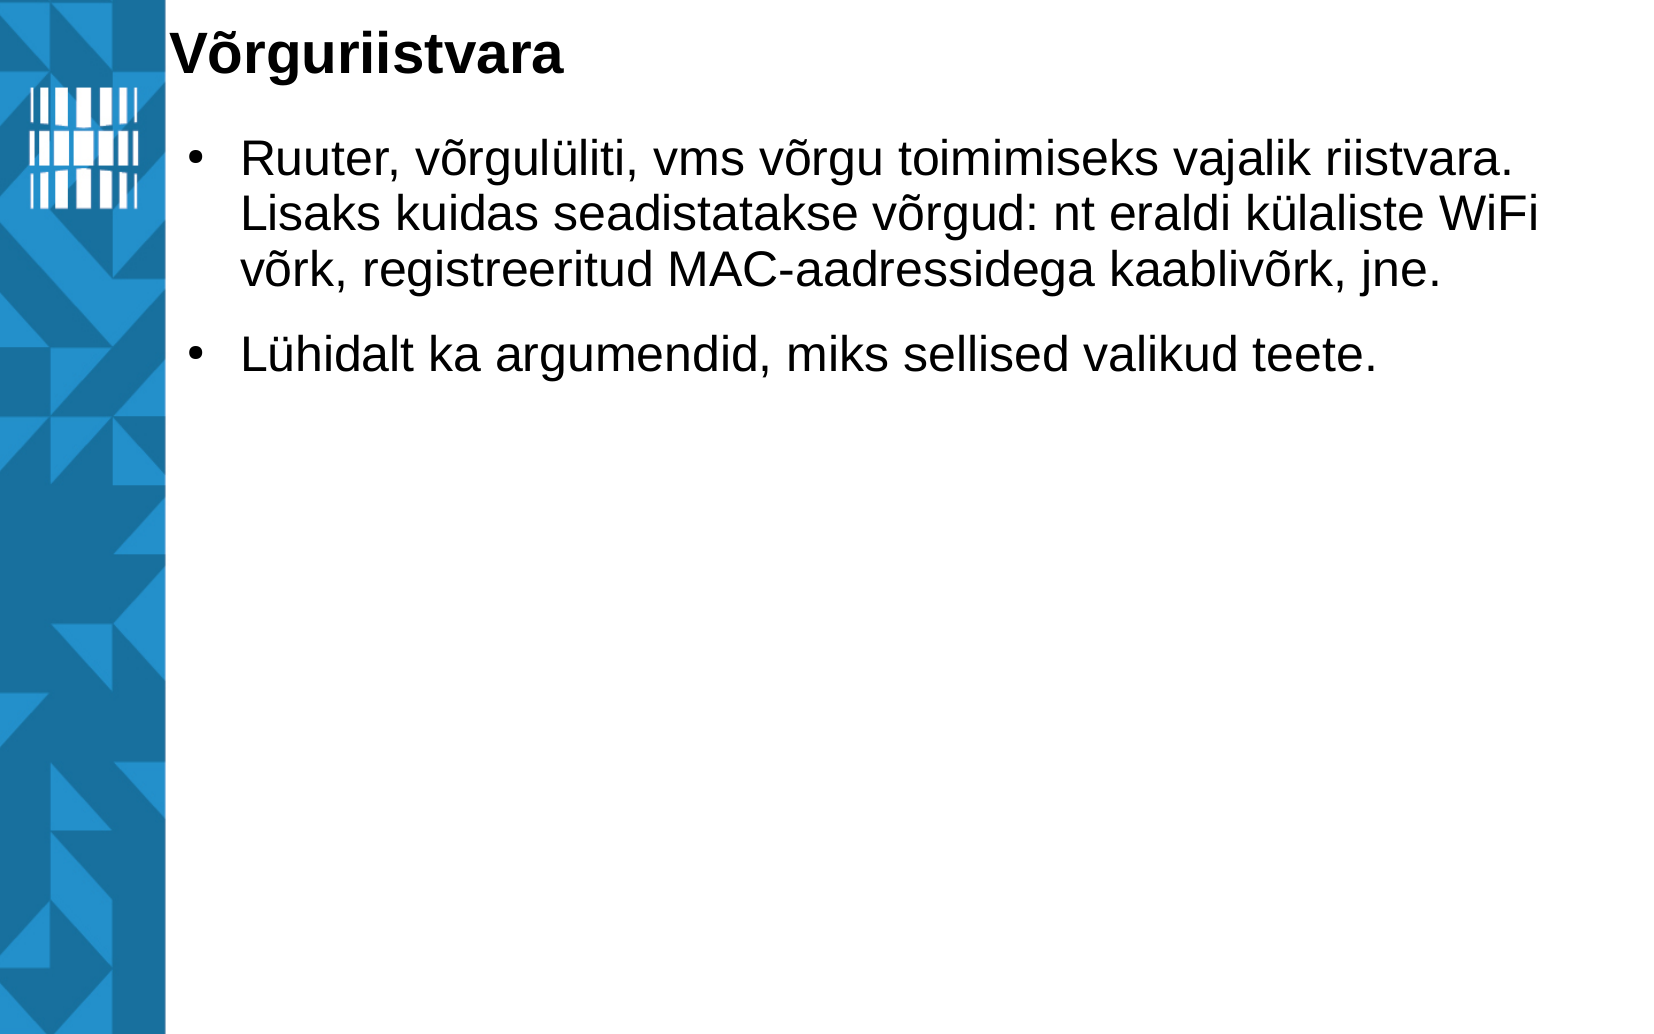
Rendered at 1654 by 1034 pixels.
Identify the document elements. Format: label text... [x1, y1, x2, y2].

list Ruuter, võrgulüliti, vms võrgu toimimiseks vajalik riistvara. Lisaks kuidas seadistatakse võrgud: nt eraldi külaliste WiFi võrk, registreeritud MAC-aadressidega kaablivõrk, jne. Lühidalt ka argumendid, miks sellised valikud teete. [169, 129, 1630, 997]
title Võrguriistvara [169, 11, 1571, 95]
